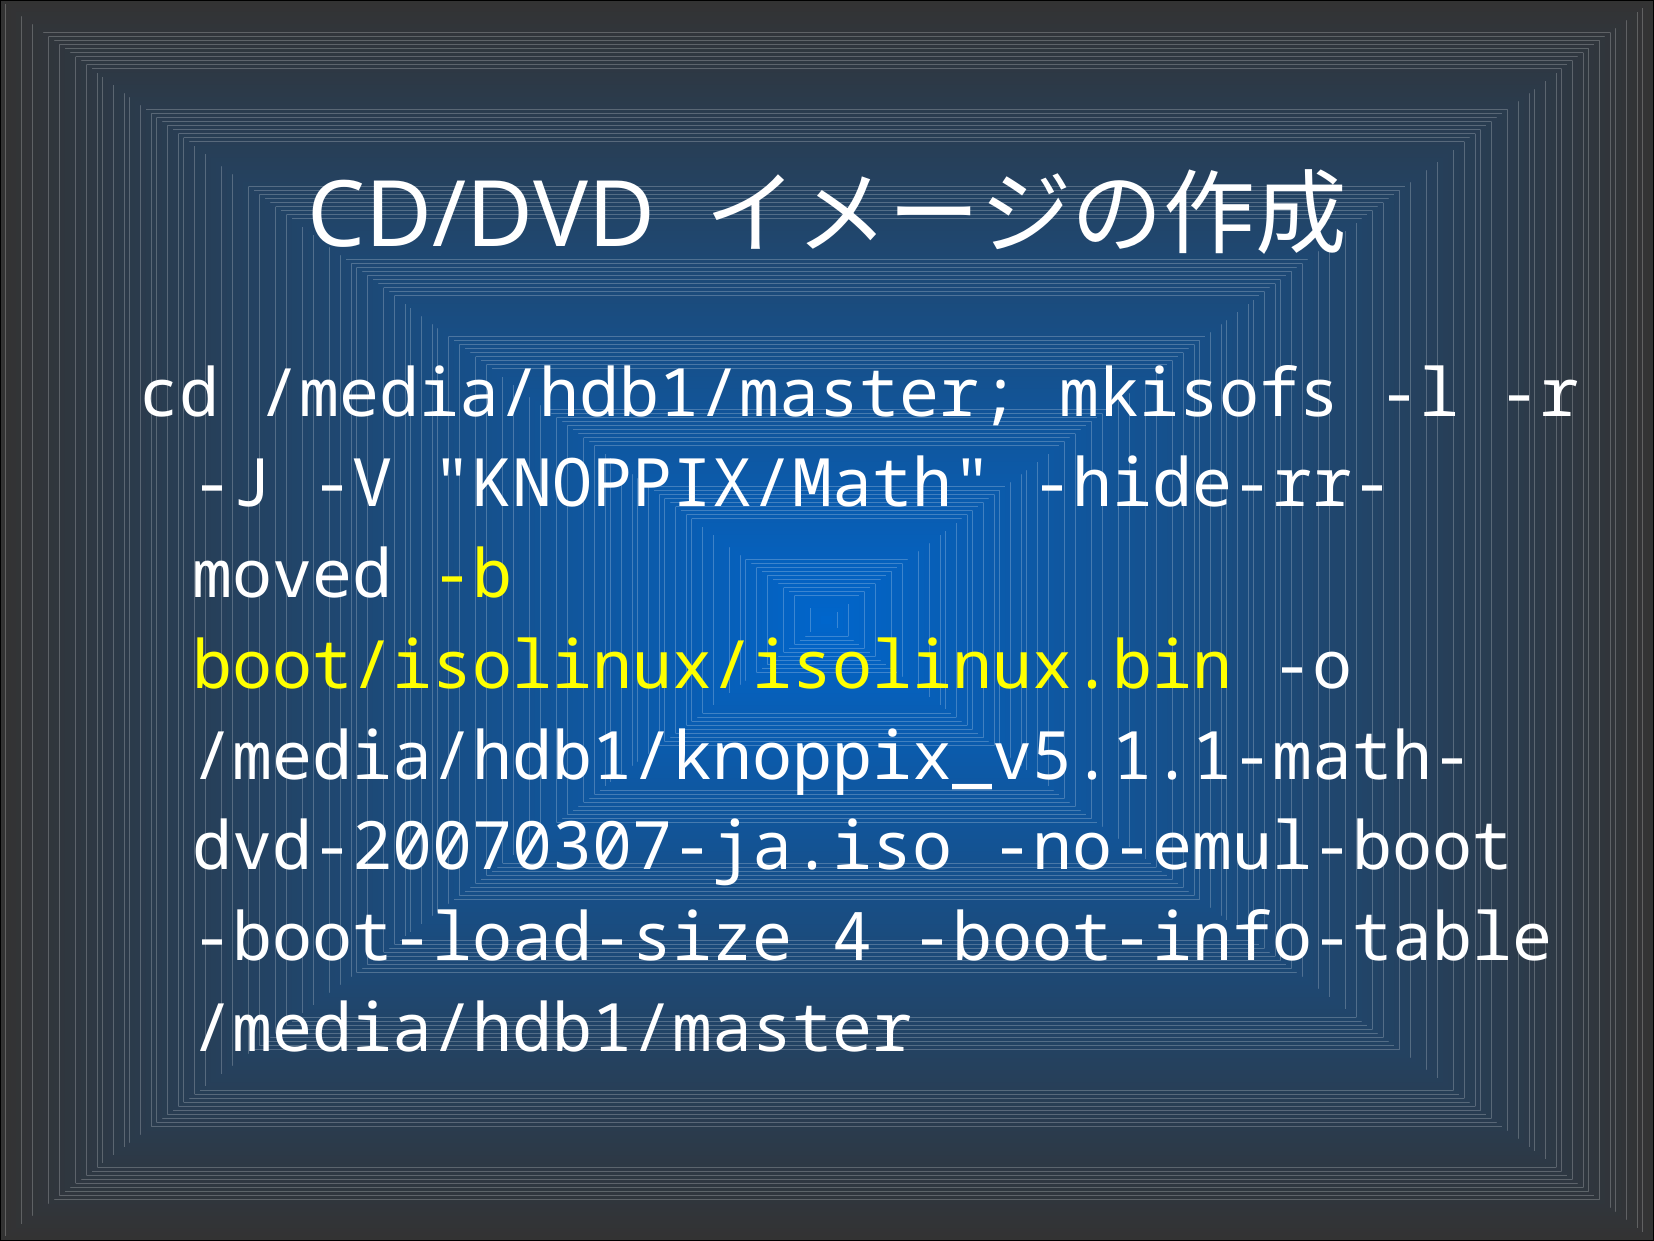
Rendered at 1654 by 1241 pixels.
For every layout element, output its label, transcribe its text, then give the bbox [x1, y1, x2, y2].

list cd /media/hdb1/master; mkisofs -l -r -J -V "KNOPPIX/Math" -hide-rr-moved -b boot/isolinux/isolinux.bin -o /media/hdb1/knoppix_v5.1.1-math-dvd-20070307-ja.iso -no-emul-boot -boot-load-size 4 -boot-info-table /media/hdb1/master [121, 344, 1587, 1127]
title CD/DVD イメージの作成 [121, 102, 1534, 311]
